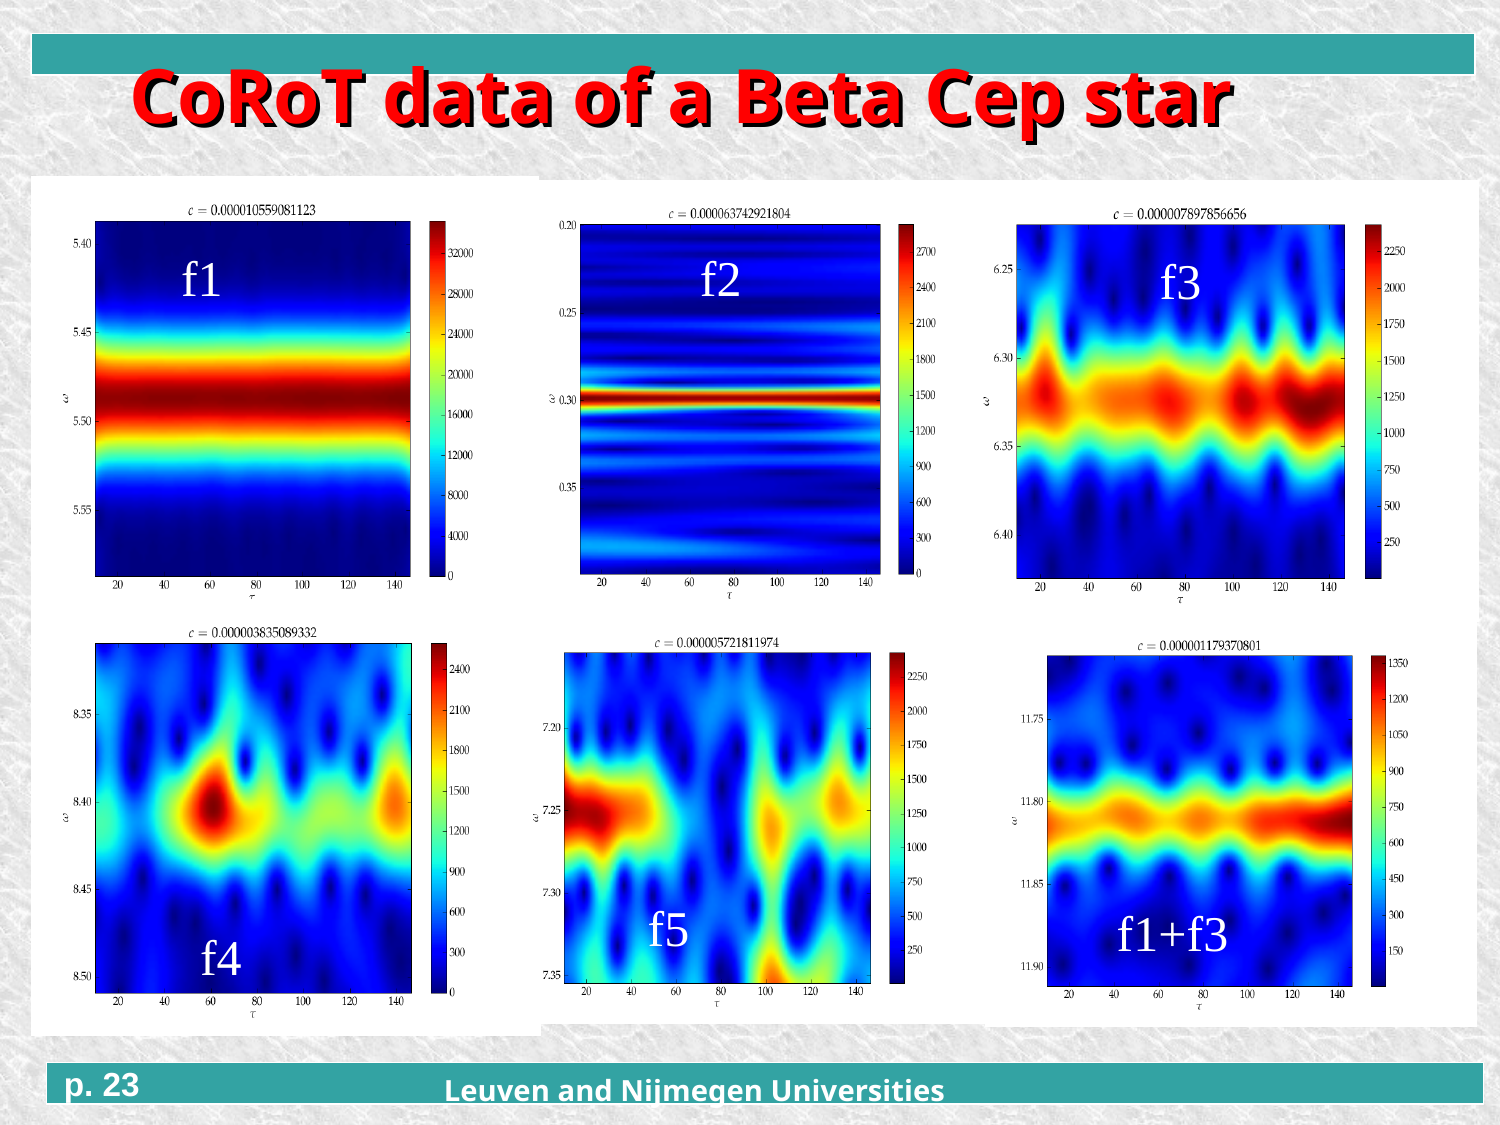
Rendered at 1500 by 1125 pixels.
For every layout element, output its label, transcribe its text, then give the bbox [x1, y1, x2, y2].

text_box f1 [181, 252, 327, 308]
text_box f5 [647, 902, 746, 958]
picture [0, 0, 1500, 1125]
text_box f4 [200, 930, 303, 987]
text_box f2 [700, 252, 789, 308]
title CoRoT data of a Beta Cep star [71, 0, 1422, 180]
text_box f3 [1159, 254, 1224, 311]
text_box f1+f3 [1116, 907, 1281, 963]
